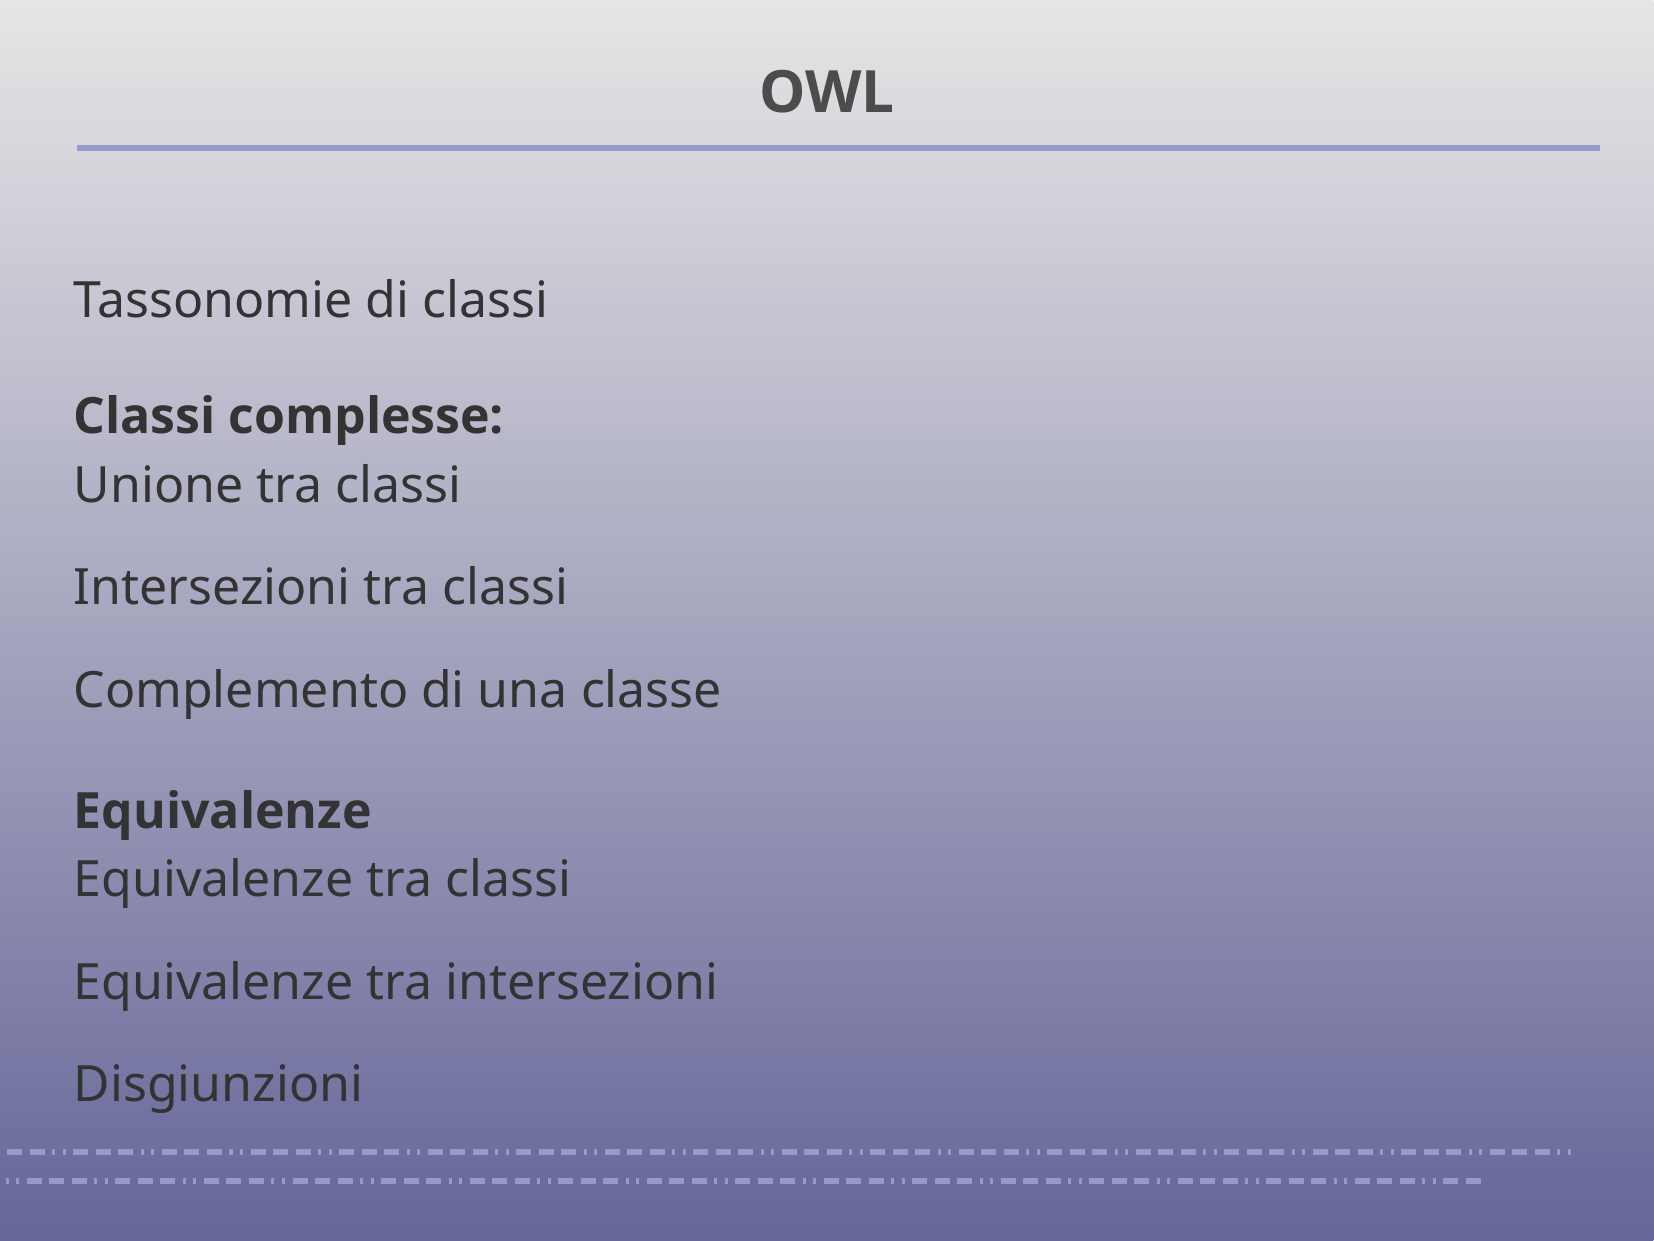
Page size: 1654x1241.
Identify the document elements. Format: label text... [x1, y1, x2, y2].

text_box OWL [236, 48, 1418, 132]
text_box Tassonomie di classi [59, 222, 680, 296]
text_box Equivalenze Equivalenze tra classi Equivalenze tra intersezioni Disgiunzioni [59, 767, 1595, 1074]
text_box Classi complesse: Unione tra classi Intersezioni tra classi Complemento di una classe [59, 373, 1595, 680]
